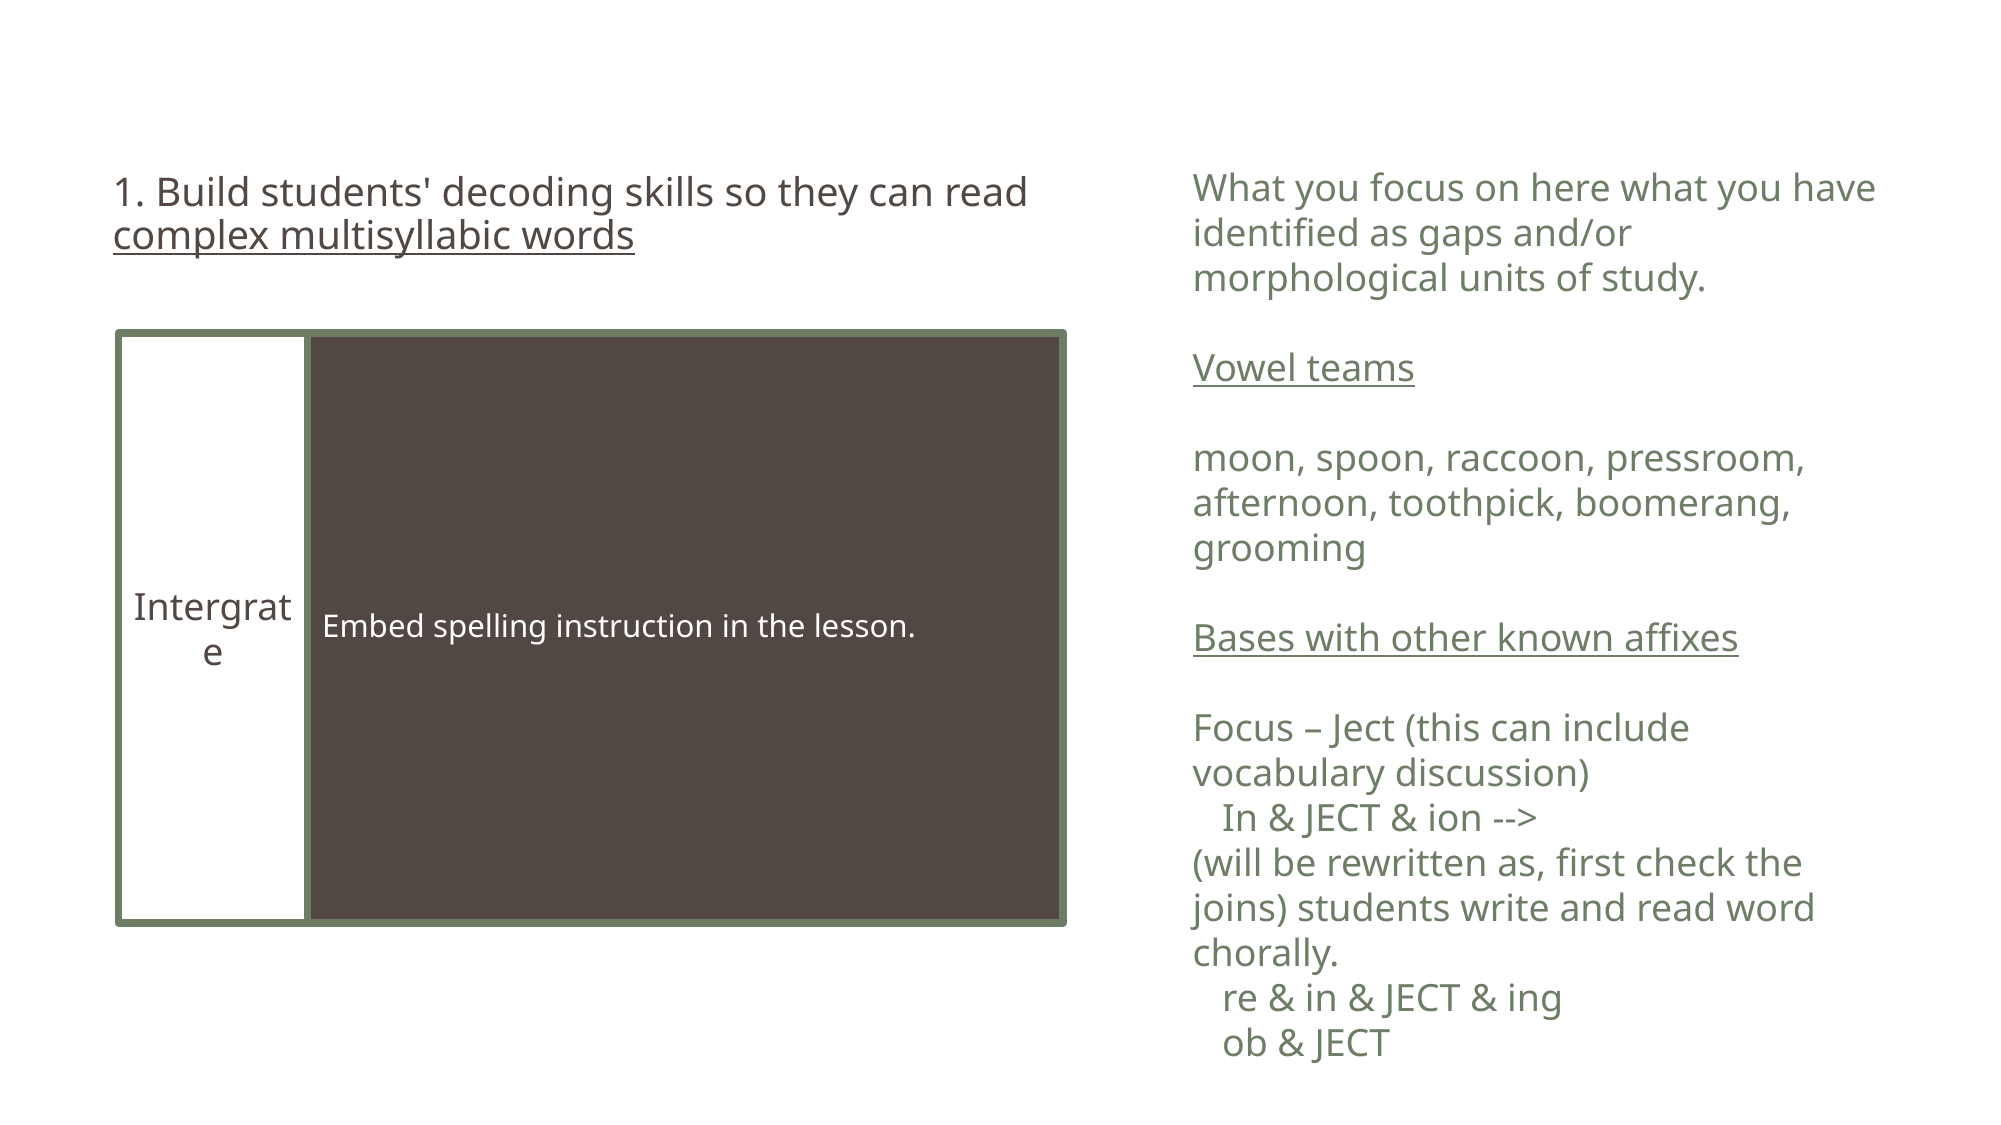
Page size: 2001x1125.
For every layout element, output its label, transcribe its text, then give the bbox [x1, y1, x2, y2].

text_box [55, 53, 1236, 1020]
text_box What you focus on here what you have identified as gaps and/or morphological units of study. Vowel teams moon, spoon, raccoon, pressroom, afternoon, toothpick, boomerang, grooming Bases with other known affixes Focus – Ject (this can include vocabulary discussion) In & JECT & ion --> (will be rewritten as, first check the joins) students write and read word chorally. re & in & JECT & ing ob & JECT [1177, 156, 1908, 1081]
title 1. Build students' decoding skills so they can read complex multisyllabic words [97, 105, 1184, 326]
text_box Intergrate [118, 332, 308, 923]
text_box Embed spelling instruction in the lesson. [308, 332, 1063, 923]
